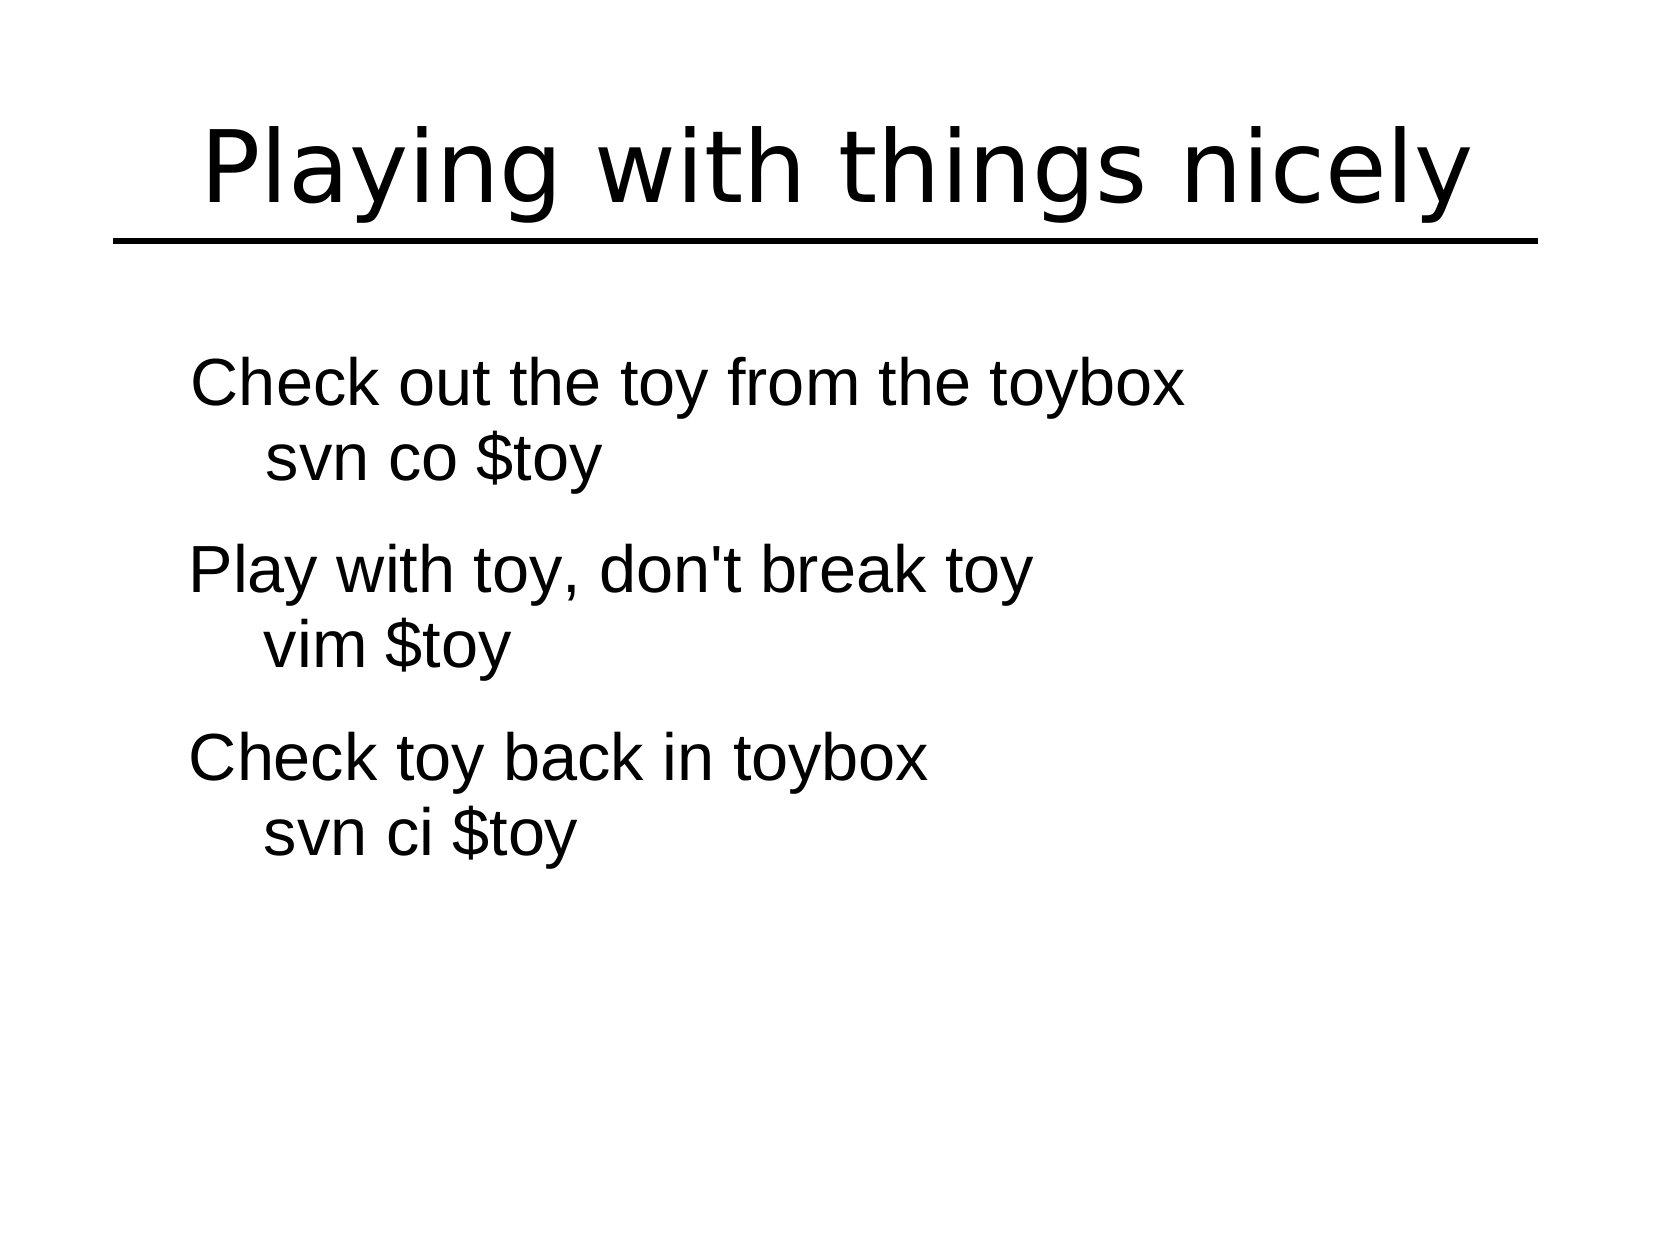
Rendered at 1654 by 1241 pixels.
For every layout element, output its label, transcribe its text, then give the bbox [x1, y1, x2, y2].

text_box Playing with things nicely [185, 102, 1523, 234]
text_box Check out the toy from the toybox svn co $toy [176, 337, 1224, 502]
text_box Play with toy, don't break toy vim $toy [173, 525, 1088, 690]
text_box Check toy back in toybox svn ci $toy [173, 712, 976, 877]
